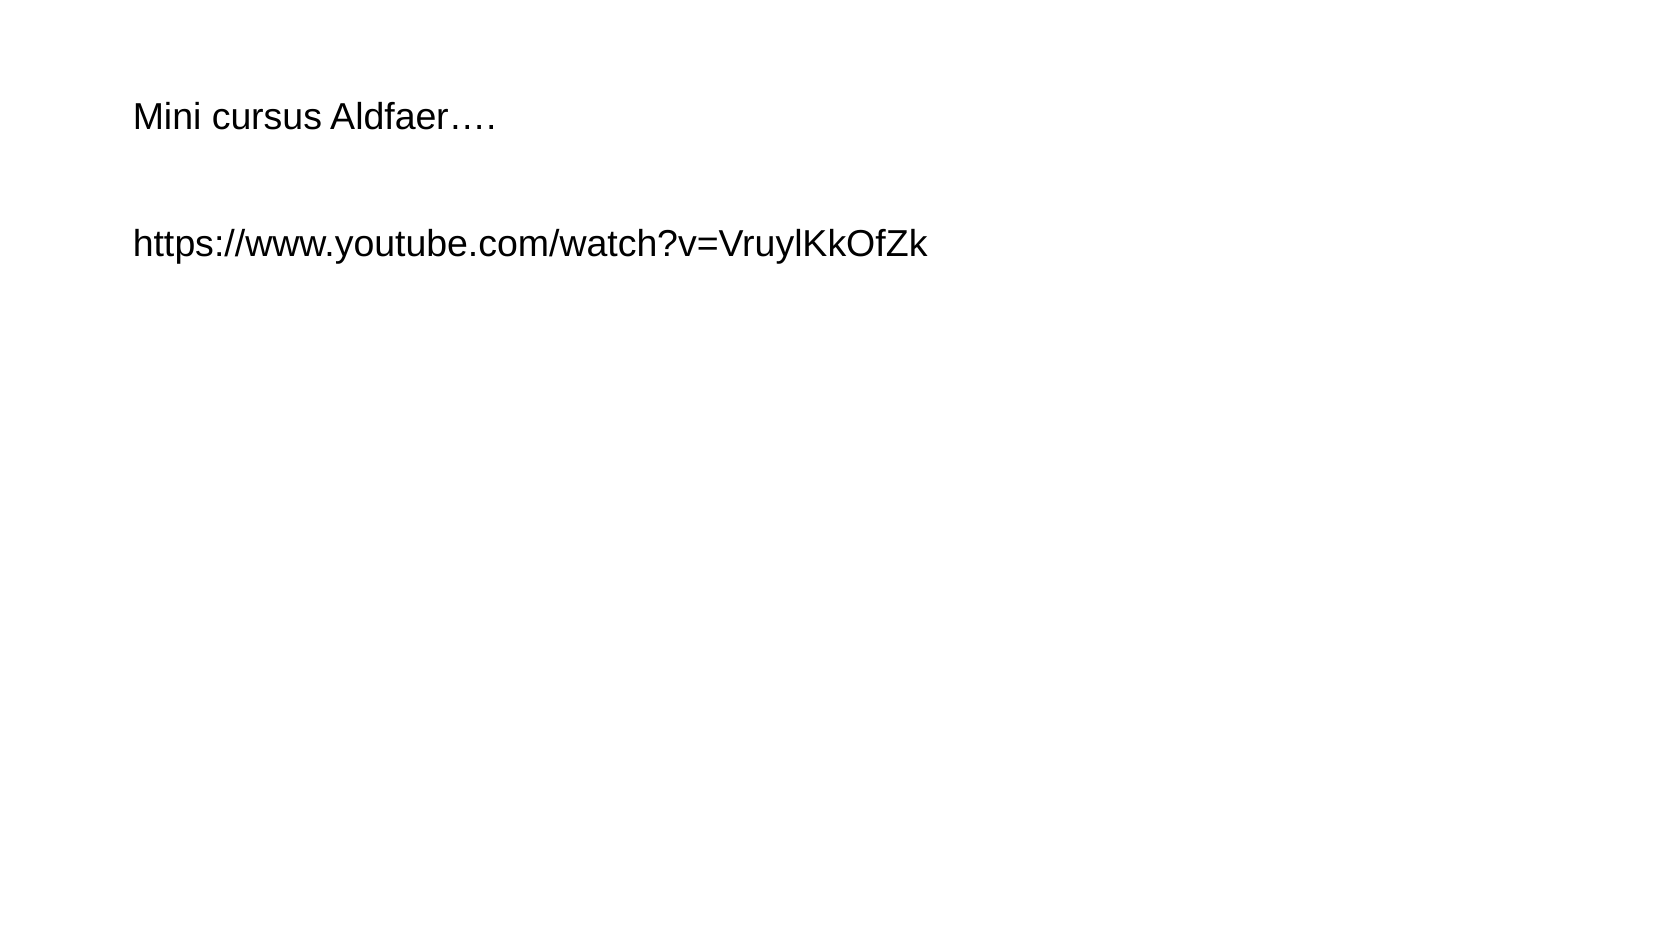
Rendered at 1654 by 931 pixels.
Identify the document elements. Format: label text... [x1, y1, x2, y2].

text_box Mini cursus Aldfaer…. https://www.youtube.com/watch?v=VruylKkOfZk [118, 88, 1565, 314]
